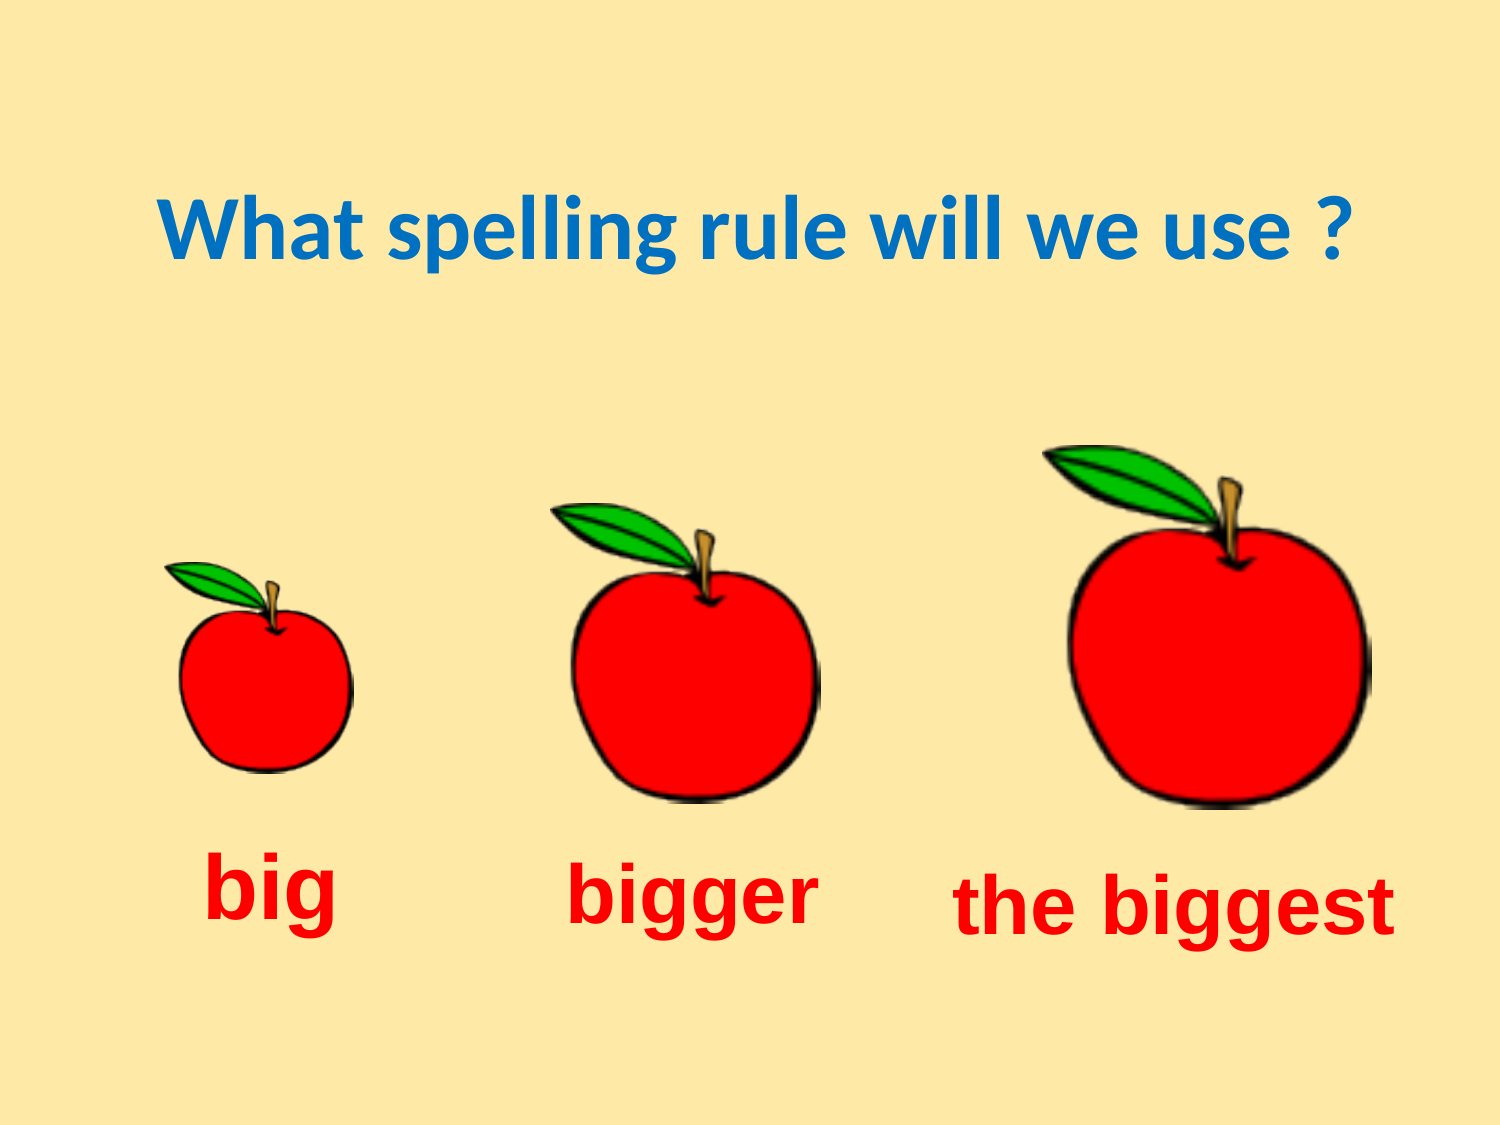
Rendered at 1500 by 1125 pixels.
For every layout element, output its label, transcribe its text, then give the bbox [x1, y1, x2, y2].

title What spelling rule will we use ? [82, 128, 1433, 317]
picture [1042, 445, 1372, 810]
text_box the biggest [937, 843, 1500, 959]
picture [164, 562, 354, 774]
text_box bigger [550, 832, 997, 948]
picture [550, 503, 821, 804]
text_box big [187, 820, 446, 946]
